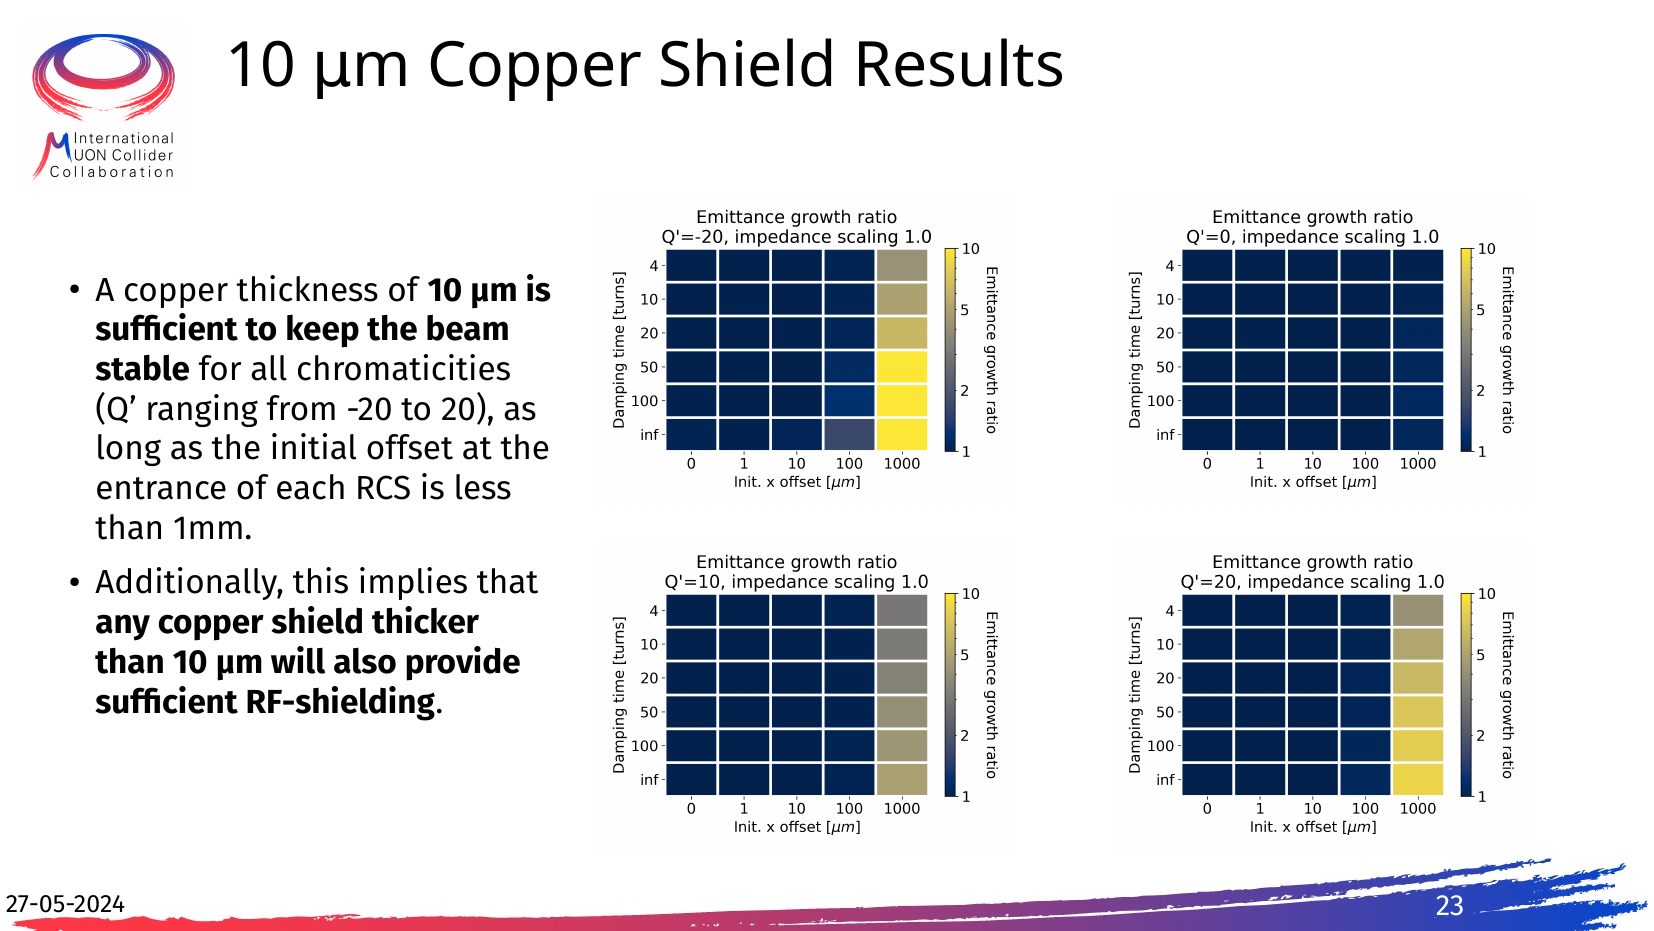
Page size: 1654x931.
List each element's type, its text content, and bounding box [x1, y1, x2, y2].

list A copper thickness of 10 μm is sufficient to keep the beam stable for all chromaticities (Q’ ranging from -20 to 20), as long as the initial offset at the entrance of each RCS is less than 1mm. Additionally, this implies that any copper shield thicker than 10 μm will also provide sufficient RF-shielding. [60, 270, 552, 751]
picture [1112, 194, 1533, 510]
picture [596, 194, 1017, 510]
picture [21, 21, 188, 189]
title 10 μm Copper Shield Results [225, 19, 1571, 181]
picture [0, 539, 1654, 931]
